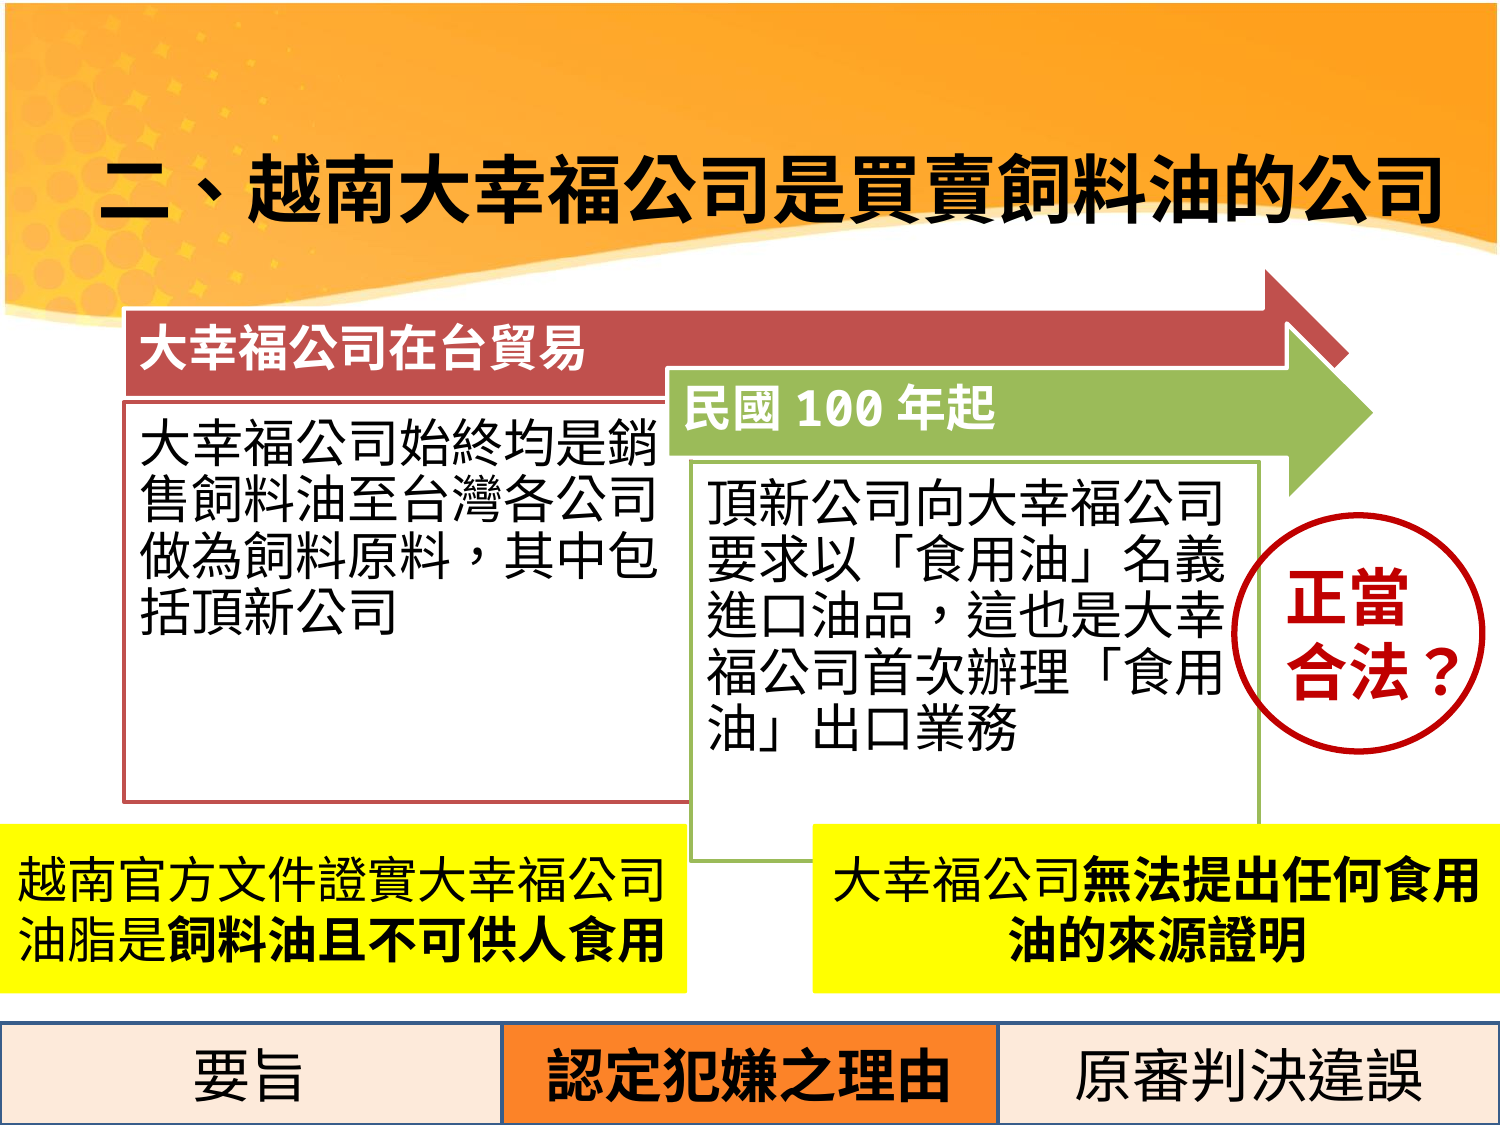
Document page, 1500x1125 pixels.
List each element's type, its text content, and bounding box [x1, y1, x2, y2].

text_box 大幸福公司始終均是銷售飼料油至台灣各公司做為飼料原料，其中包括頂新公司 [123, 402, 692, 802]
text_box 越南官方文件證實大幸福公司油脂是飼料油且不可供人食用 [0, 825, 686, 992]
text_box 民國100年起 [667, 323, 1377, 503]
text_box 正當合法？ [1234, 515, 1483, 752]
text_box 頂新公司向大幸福公司要求以「食用油」名義進口油品，這也是大幸福公司首次辦理「食用油」出口業務 [690, 461, 1260, 862]
title 二、越南大幸福公司是買賣飼料油的公司 [75, 45, 1471, 233]
text_box 大幸福公司無法提出任何食用油的來源證明 [814, 825, 1500, 992]
text_box 大幸福公司在台貿易 [123, 263, 1353, 399]
